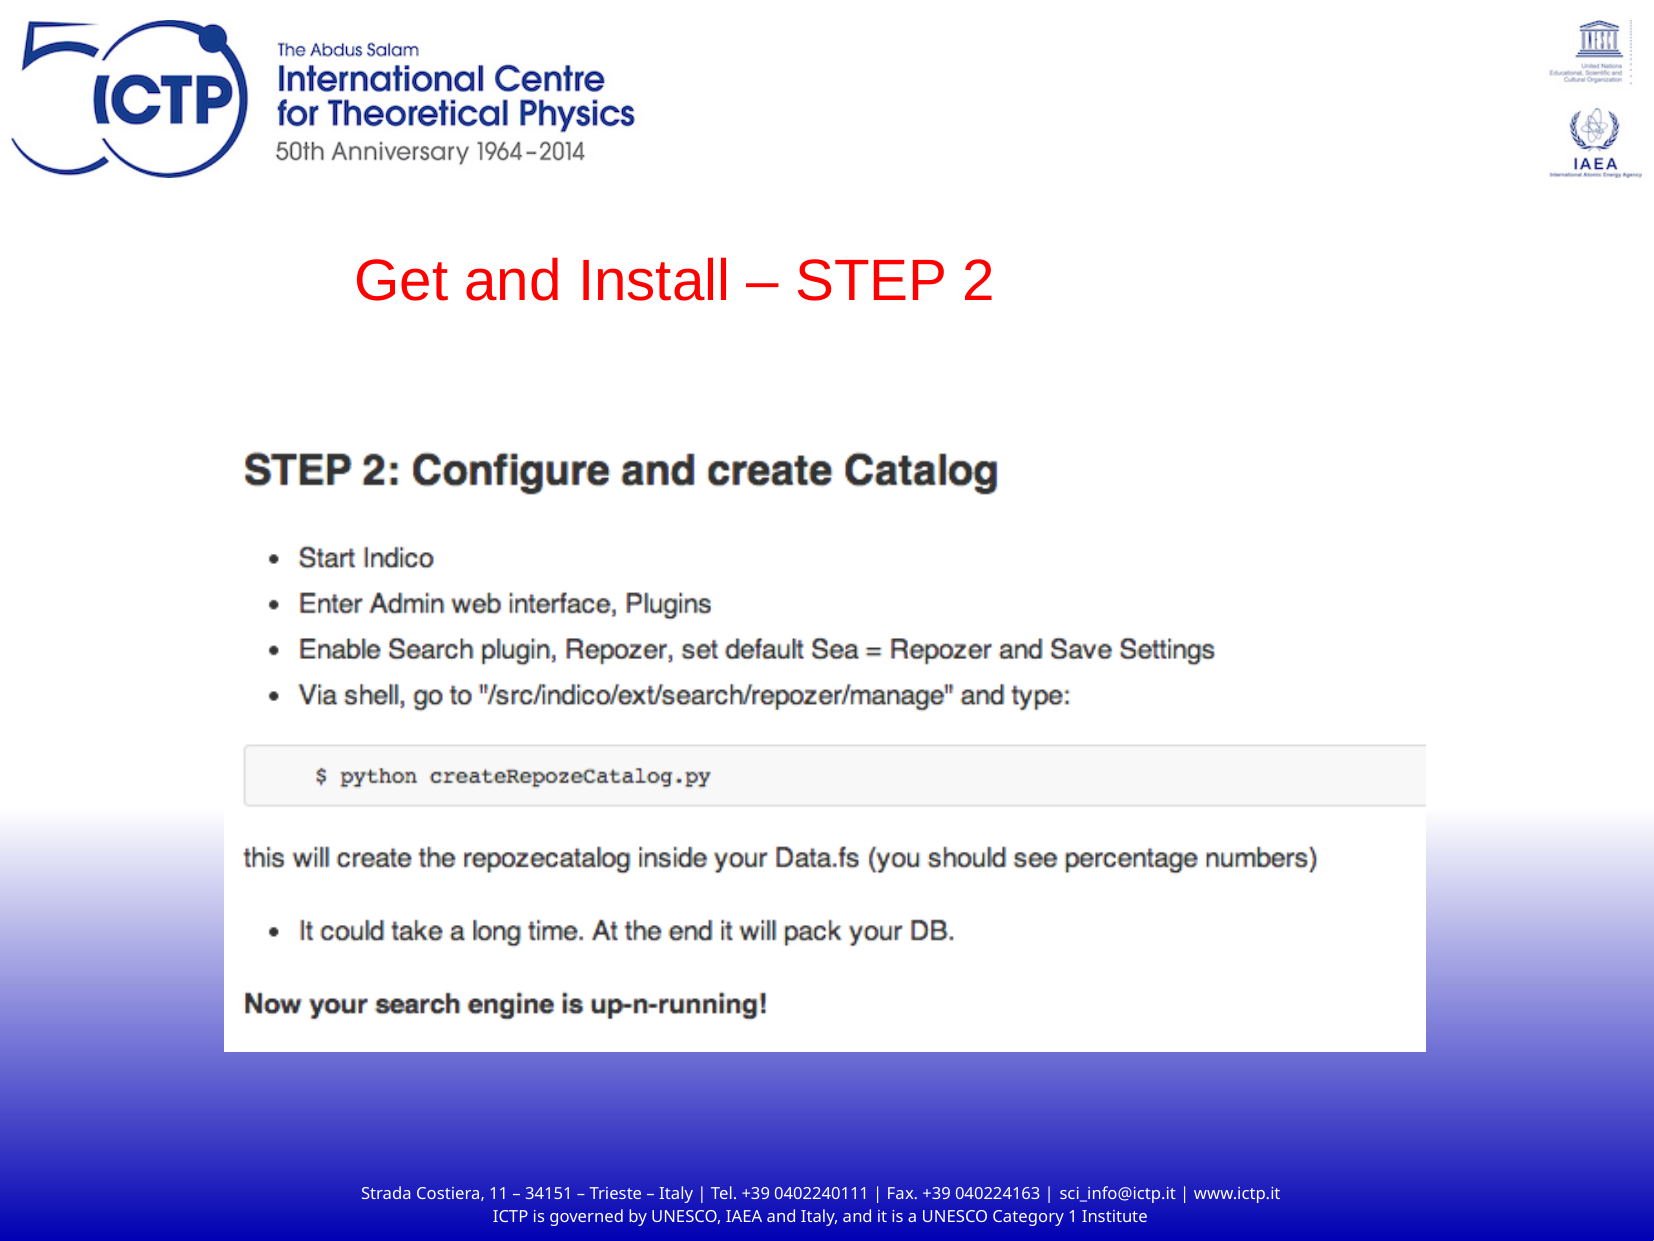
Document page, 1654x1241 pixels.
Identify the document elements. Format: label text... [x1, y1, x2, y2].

title Get and Install – STEP 2 [354, 218, 1571, 343]
picture [11, 20, 1642, 178]
picture [224, 436, 1426, 1052]
